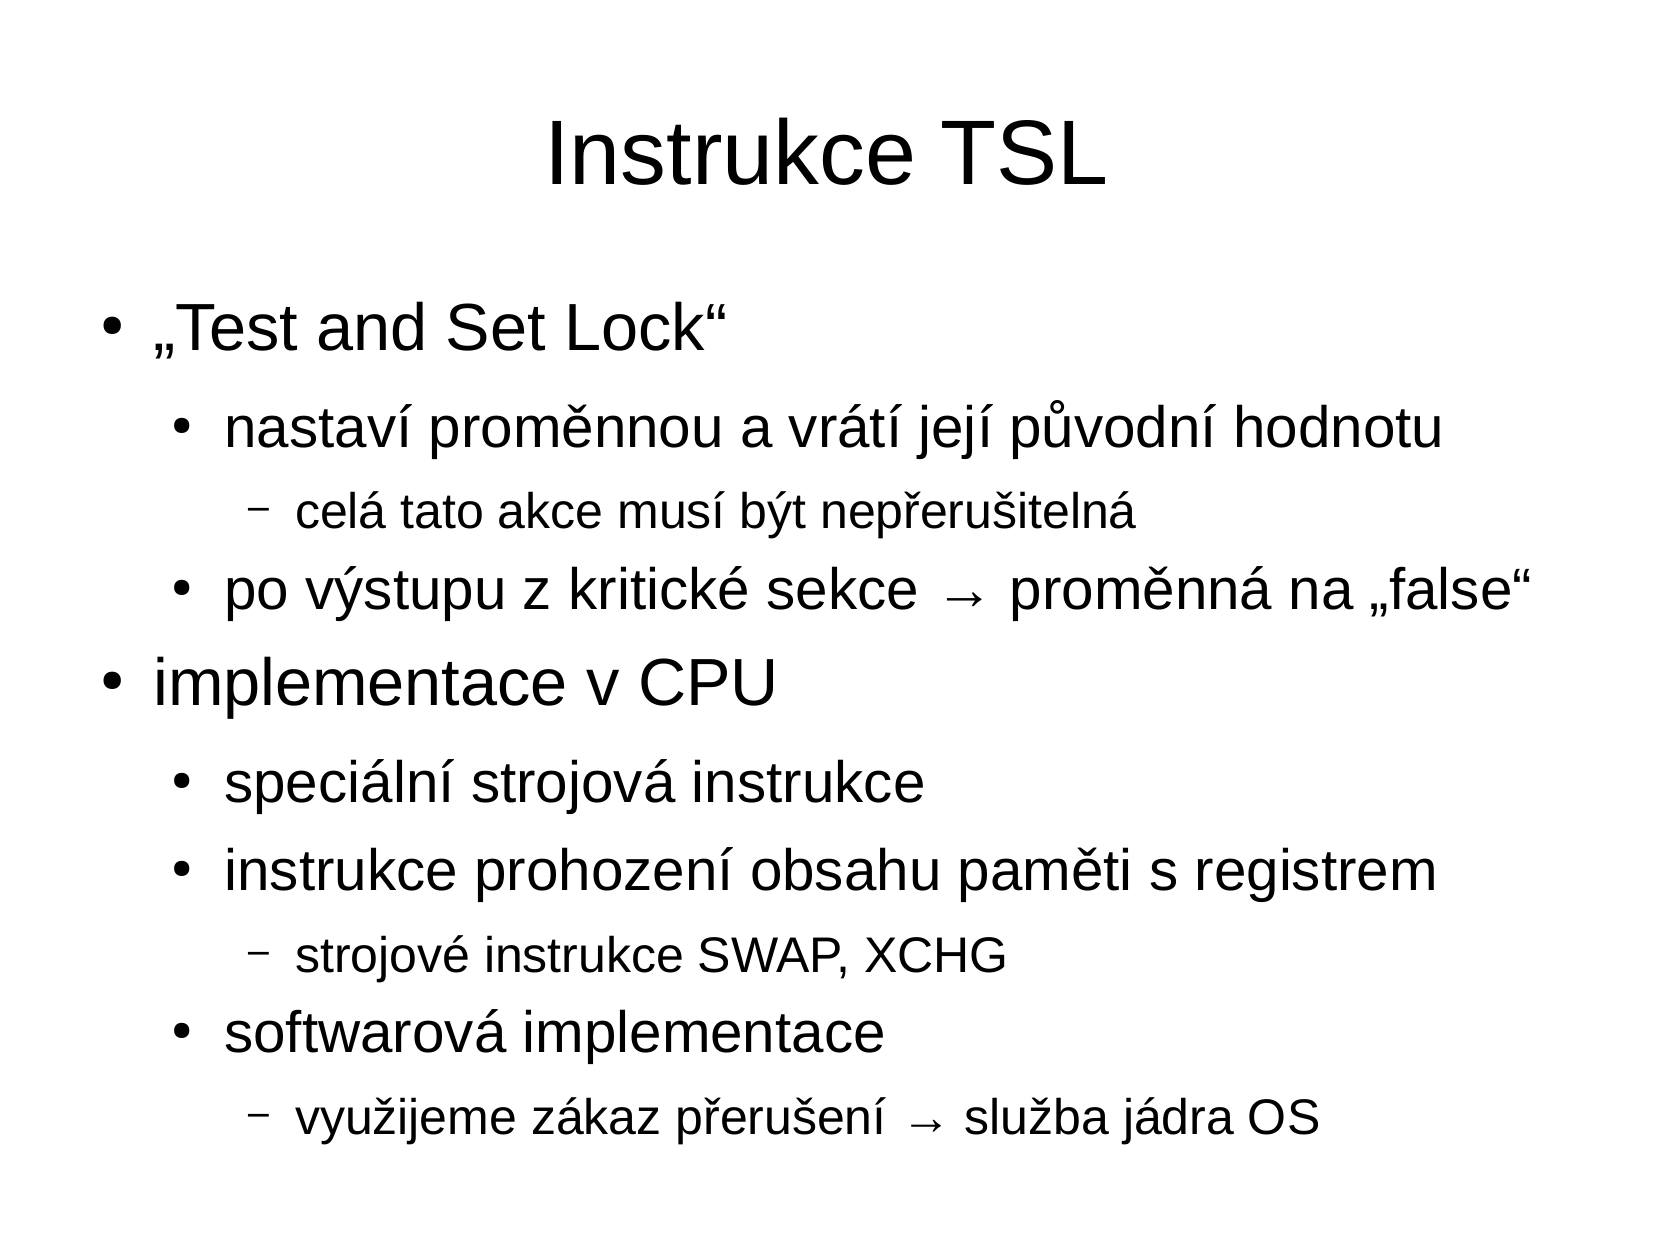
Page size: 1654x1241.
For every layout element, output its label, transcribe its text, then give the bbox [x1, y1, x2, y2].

list „Test and Set Lock“ nastaví proměnnou a vrátí její původní hodnotu celá tato akce musí být nepřerušitelná po výstupu z kritické sekce → proměnná na „false“ implementace v CPU speciální strojová instrukce instrukce prohození obsahu paměti s registrem strojové instrukce SWAP, XCHG softwarová implementace využijeme zákaz přerušení → služba jádra OS [82, 290, 1571, 1145]
title Instrukce TSL [82, 56, 1571, 250]
